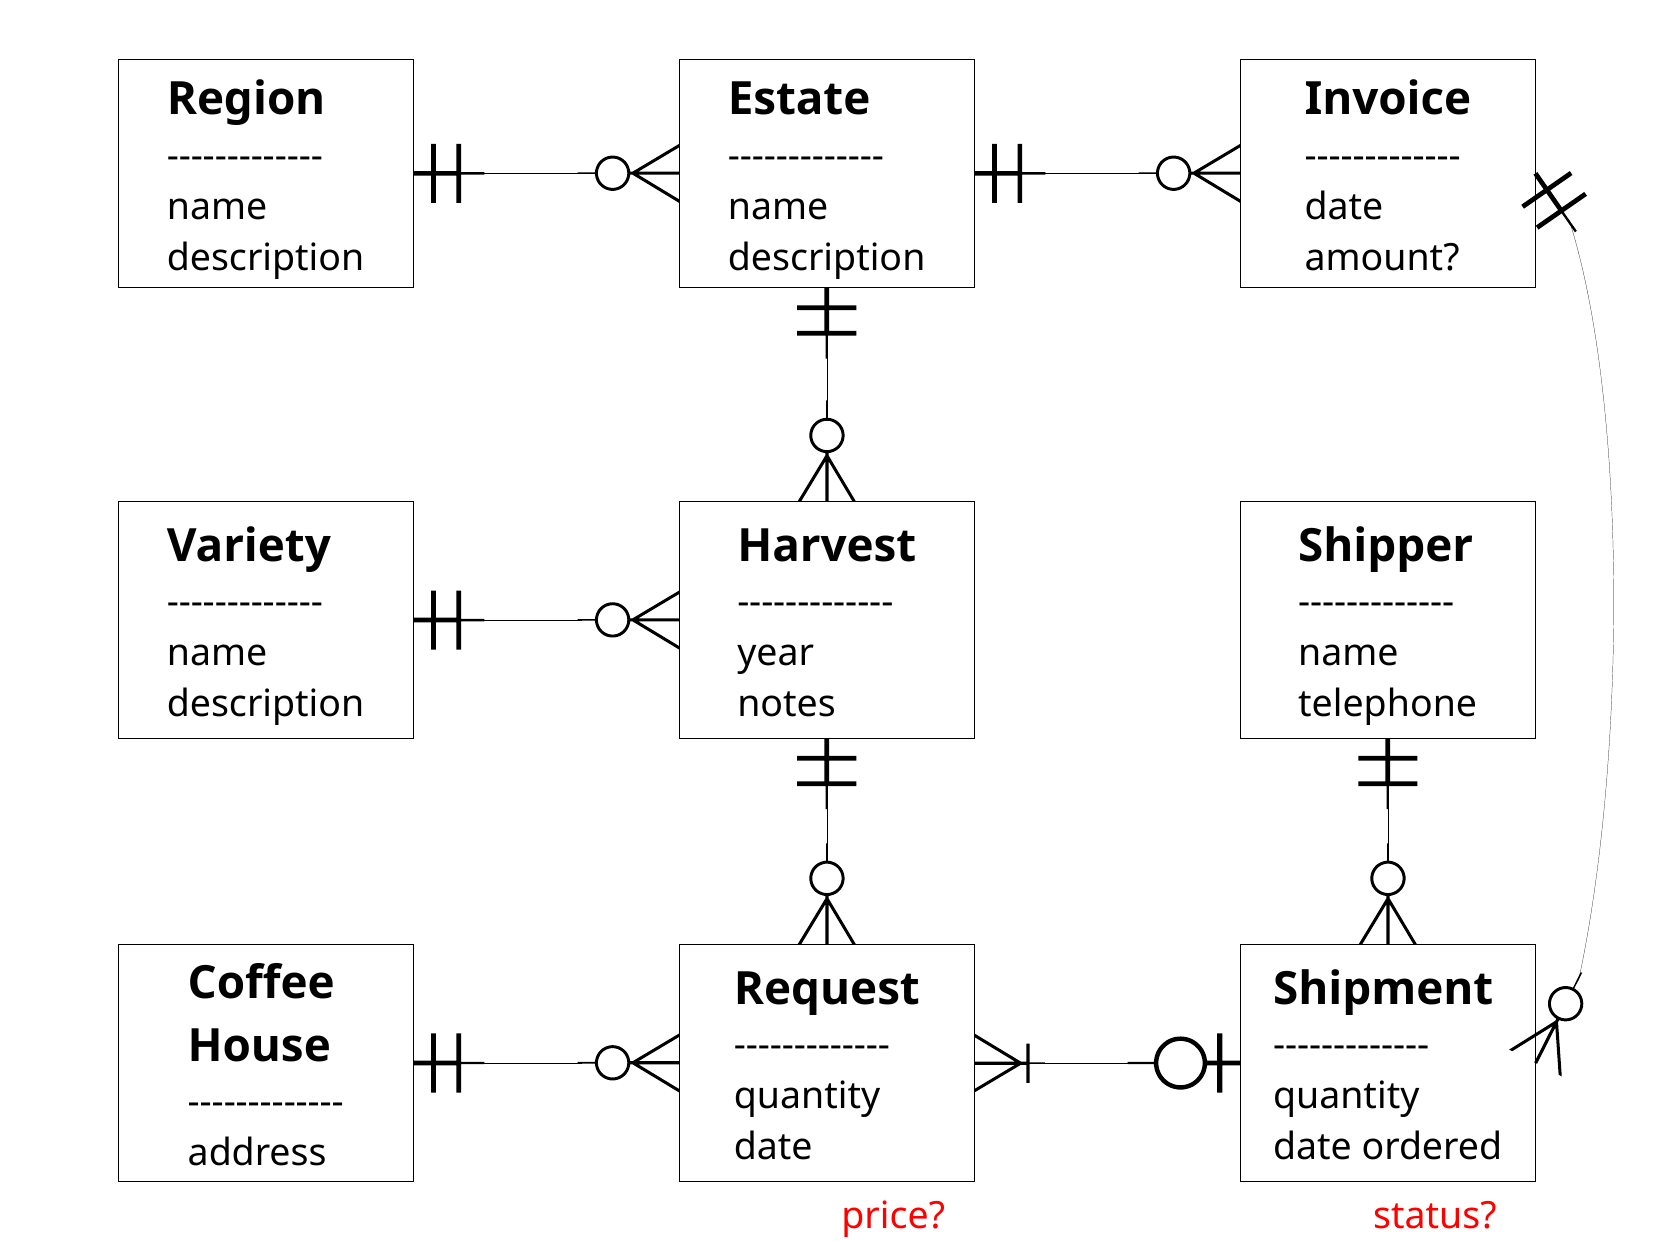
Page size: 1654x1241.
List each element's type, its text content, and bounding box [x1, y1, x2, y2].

text_box Variety ------------- name description [118, 501, 414, 739]
text_box Estate ------------- name description [679, 59, 975, 288]
text_box price? [826, 1181, 1099, 1241]
text_box Region ------------- name description [118, 59, 414, 288]
text_box Shipper ------------- name telephone [1240, 501, 1536, 739]
text_box Request ------------- quantity date [679, 944, 975, 1182]
text_box Coffee House ------------- address [118, 944, 414, 1182]
text_box Harvest ------------- year notes [679, 501, 975, 739]
text_box Invoice ------------- date amount? [1240, 59, 1536, 288]
text_box Shipment ------------- quantity date ordered [1240, 944, 1536, 1182]
text_box status? [1358, 1181, 1630, 1241]
